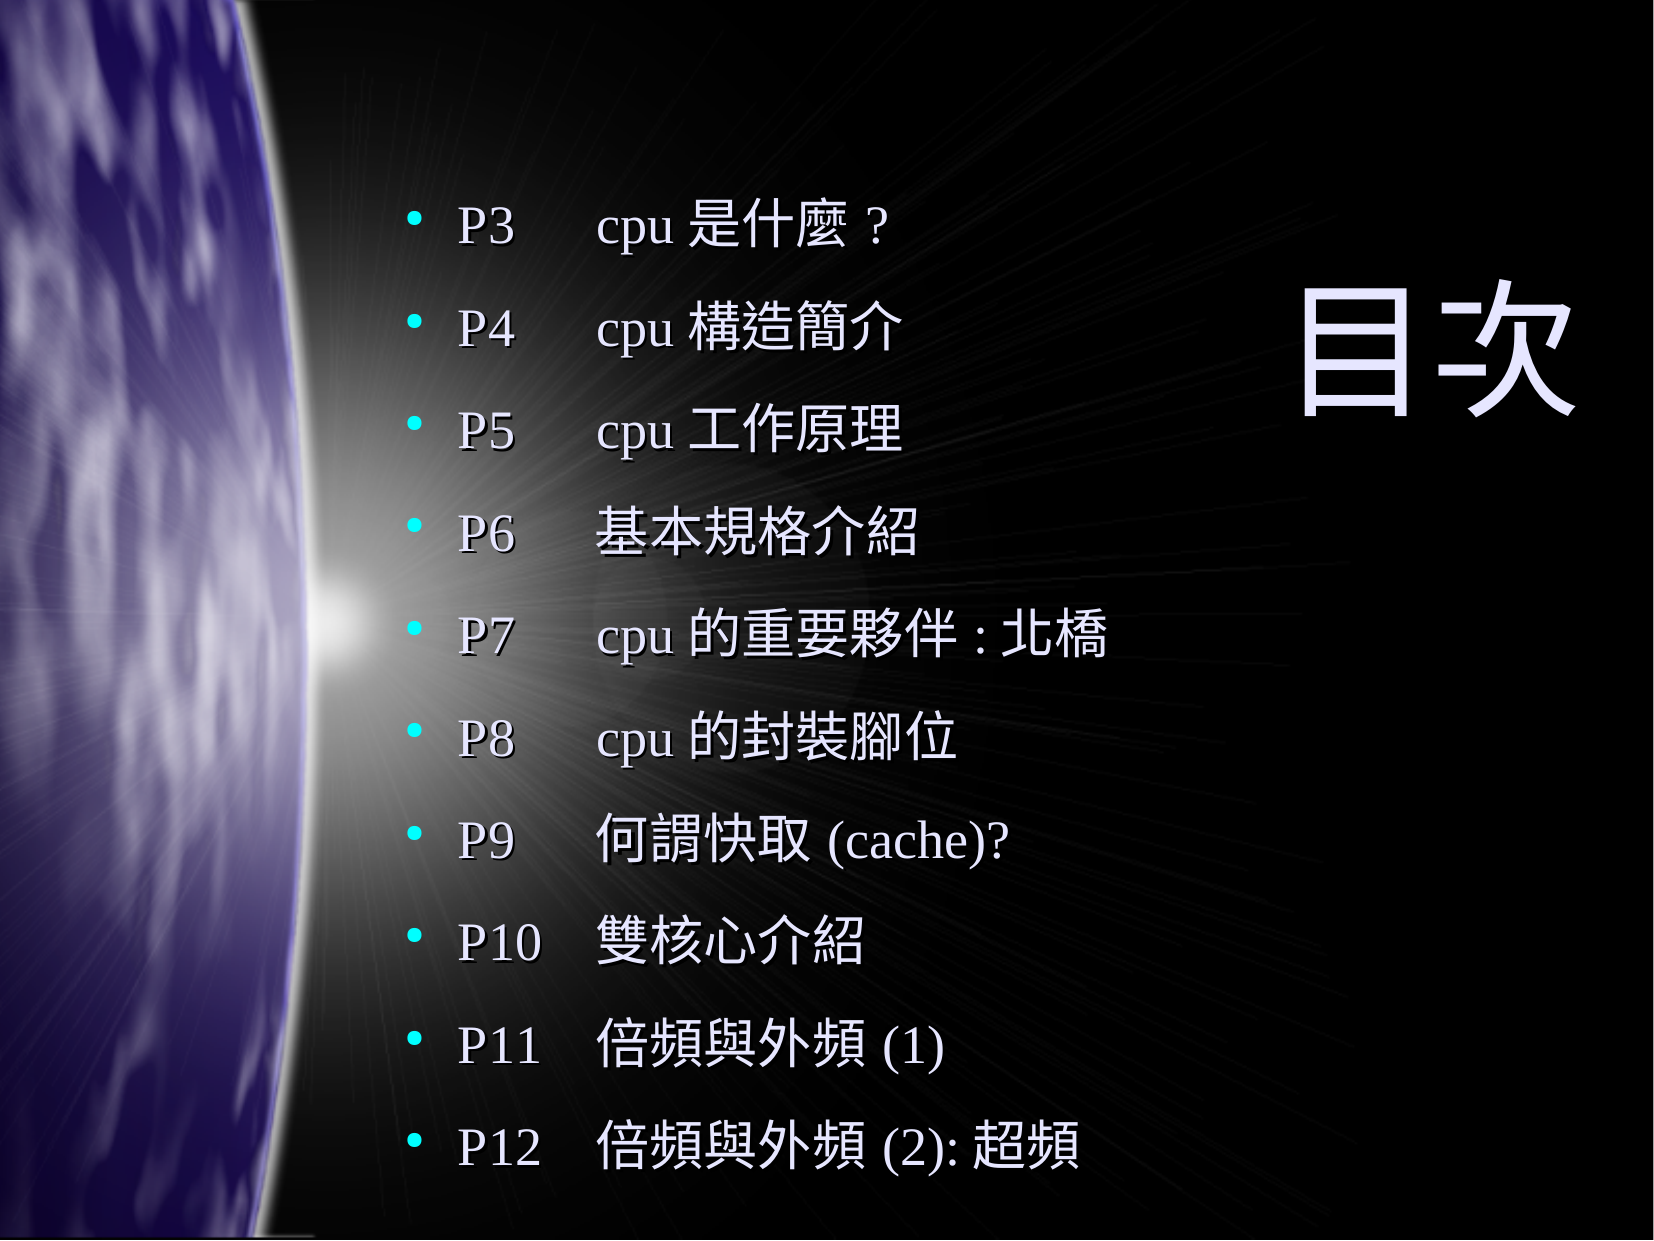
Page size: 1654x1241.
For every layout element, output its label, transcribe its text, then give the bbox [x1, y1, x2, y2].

title 目次 [1536, 236, 1654, 444]
picture [0, 0, 1654, 1240]
list P3 cpu是什麼? P4 cpu構造簡介 P5 cpu工作原理 P6 基本規格介紹 P7 cpu的重要夥伴:北橋 P8 cpu的封裝腳位 P9 何謂快取(cache)? P10 雙核心介紹 P11 倍頻與外頻(1) P12 倍頻與外頻(2):超頻 [387, 96, 1536, 1236]
